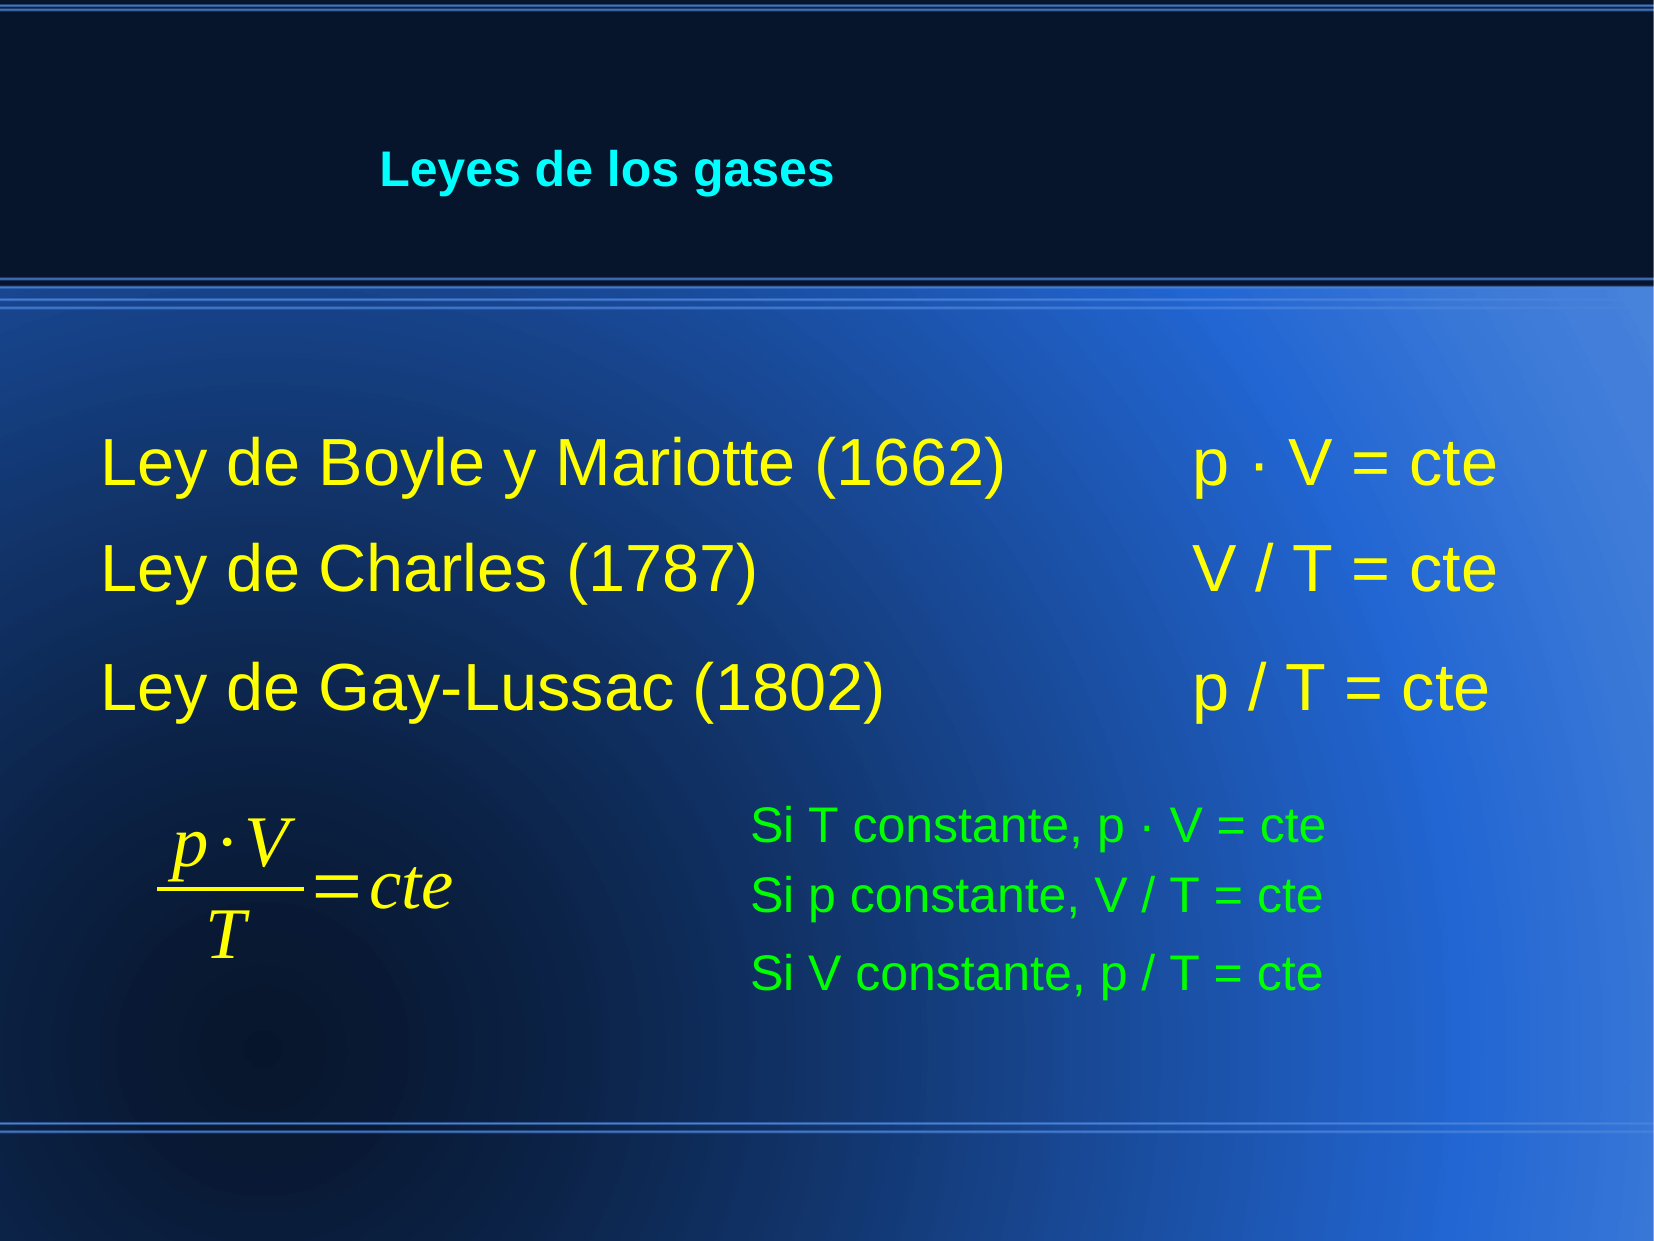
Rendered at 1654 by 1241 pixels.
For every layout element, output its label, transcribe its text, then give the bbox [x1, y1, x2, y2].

list Ley de Gay-Lussac (1802) [29, 649, 916, 757]
chart [147, 802, 463, 975]
list Si T constante, p · V = cte [679, 797, 1654, 867]
list p · V = cte [1122, 424, 1625, 532]
list V / T = cte [1122, 531, 1565, 639]
picture [0, 0, 1654, 1241]
list Si V constante, p / T = cte [679, 944, 1654, 1052]
list Si p constante, V / T = cte [679, 867, 1654, 944]
list p / T = cte [1122, 649, 1565, 757]
list Ley de Boyle y Mariotte (1662) [29, 424, 1063, 532]
title Leyes de los gases [32, 118, 1182, 220]
list Ley de Charles (1787) [29, 531, 798, 639]
